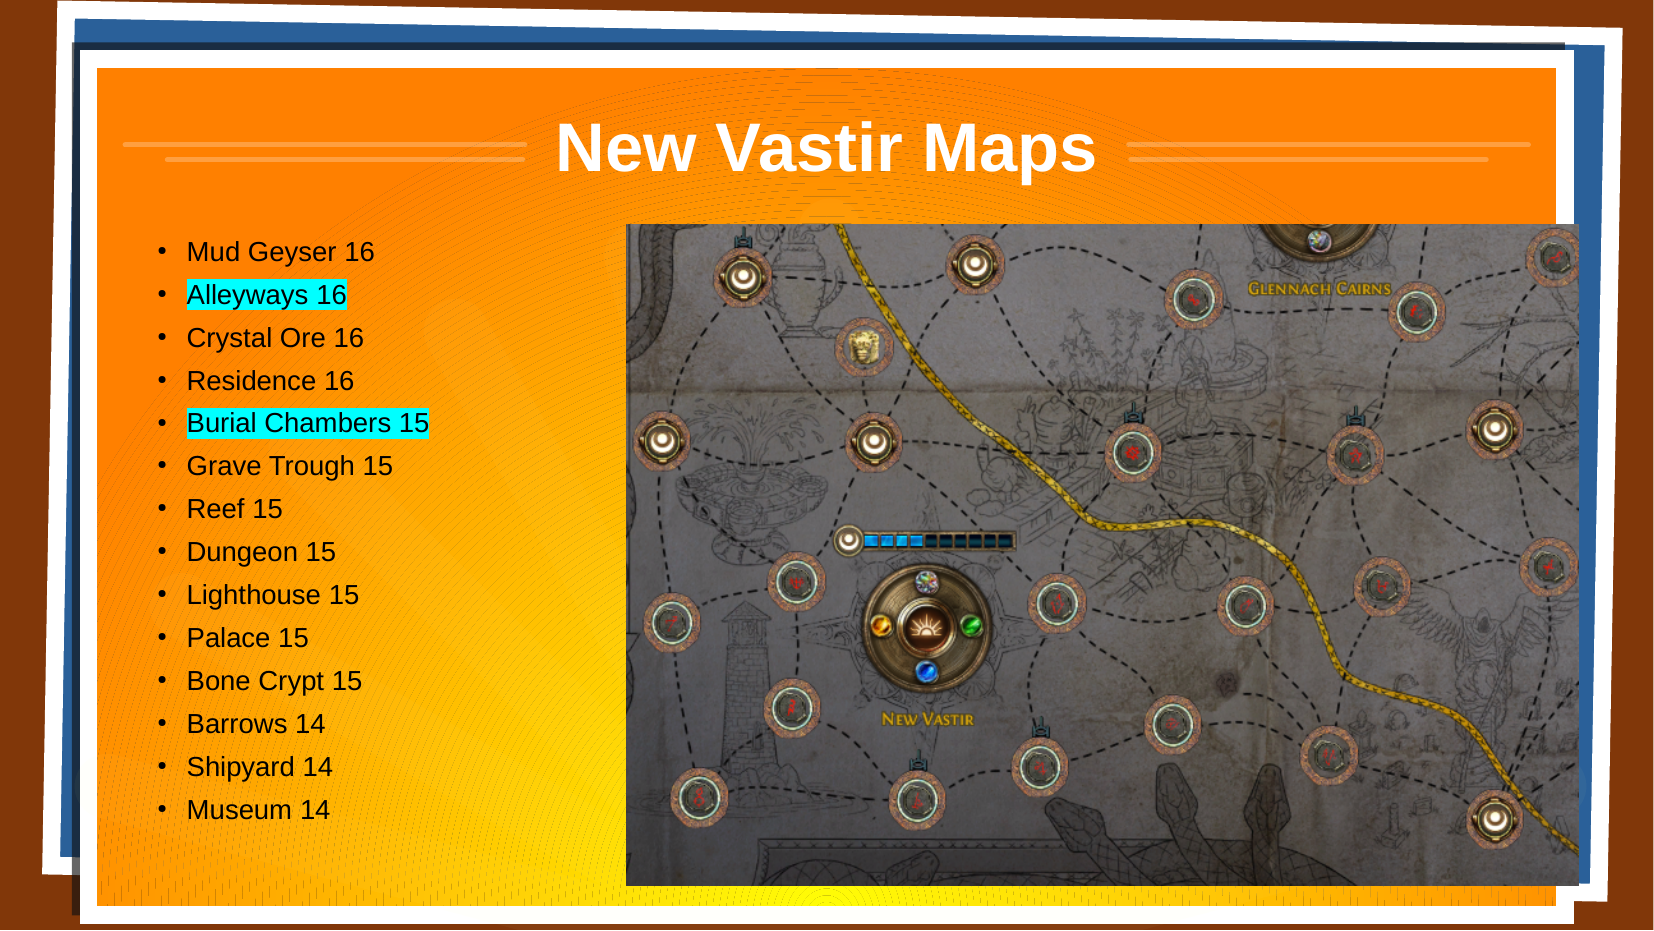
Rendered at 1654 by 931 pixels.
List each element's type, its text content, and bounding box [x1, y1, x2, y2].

title New Vastir Maps [531, 73, 1123, 222]
list Mud Geyser 16 Alleyways 16 Crystal Ore 16 Residence 16 Burial Chambers 15 Grave Trough 15 Reef 15 Dungeon 15 Lighthouse 15 Palace 15 Bone Crypt 15 Barrows 14 Shipyard 14 Museum 14 [147, 236, 626, 827]
picture [626, 224, 1579, 886]
